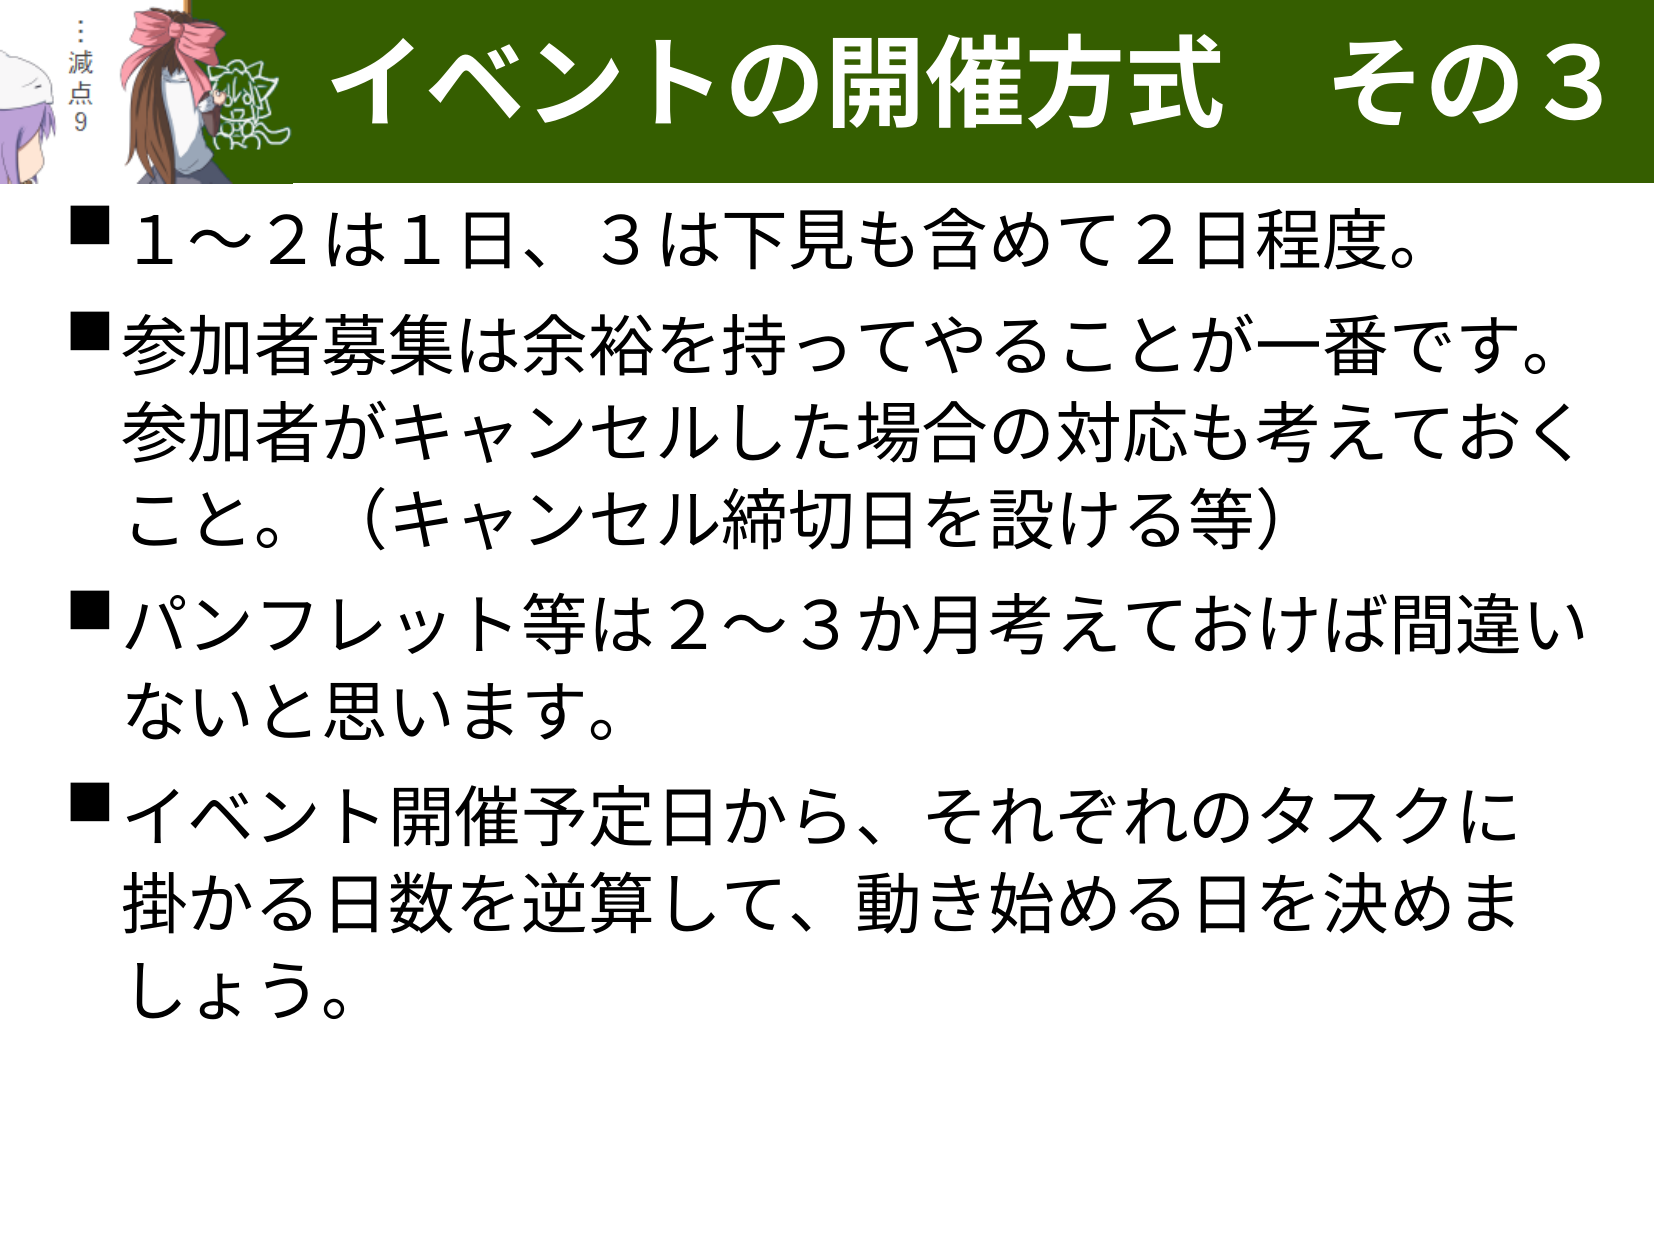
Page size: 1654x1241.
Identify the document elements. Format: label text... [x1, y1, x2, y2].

title イベントの開催方式 その３ [325, 0, 1654, 168]
list １～２は１日、３は下見も含めて２日程度。 参加者募集は余裕を持ってやることが一番です。 参加者がキャンセルした場合の対応も考えておくこと。（キャンセル締切日を設ける等） パンフレット等は２～３か月考えておけば間違いないと思います。 イベント開催予定日から、それぞれのタスクに 掛かる日数を逆算して、動き始める日を決めま しょう。 [65, 195, 1595, 1062]
picture [0, 0, 293, 184]
